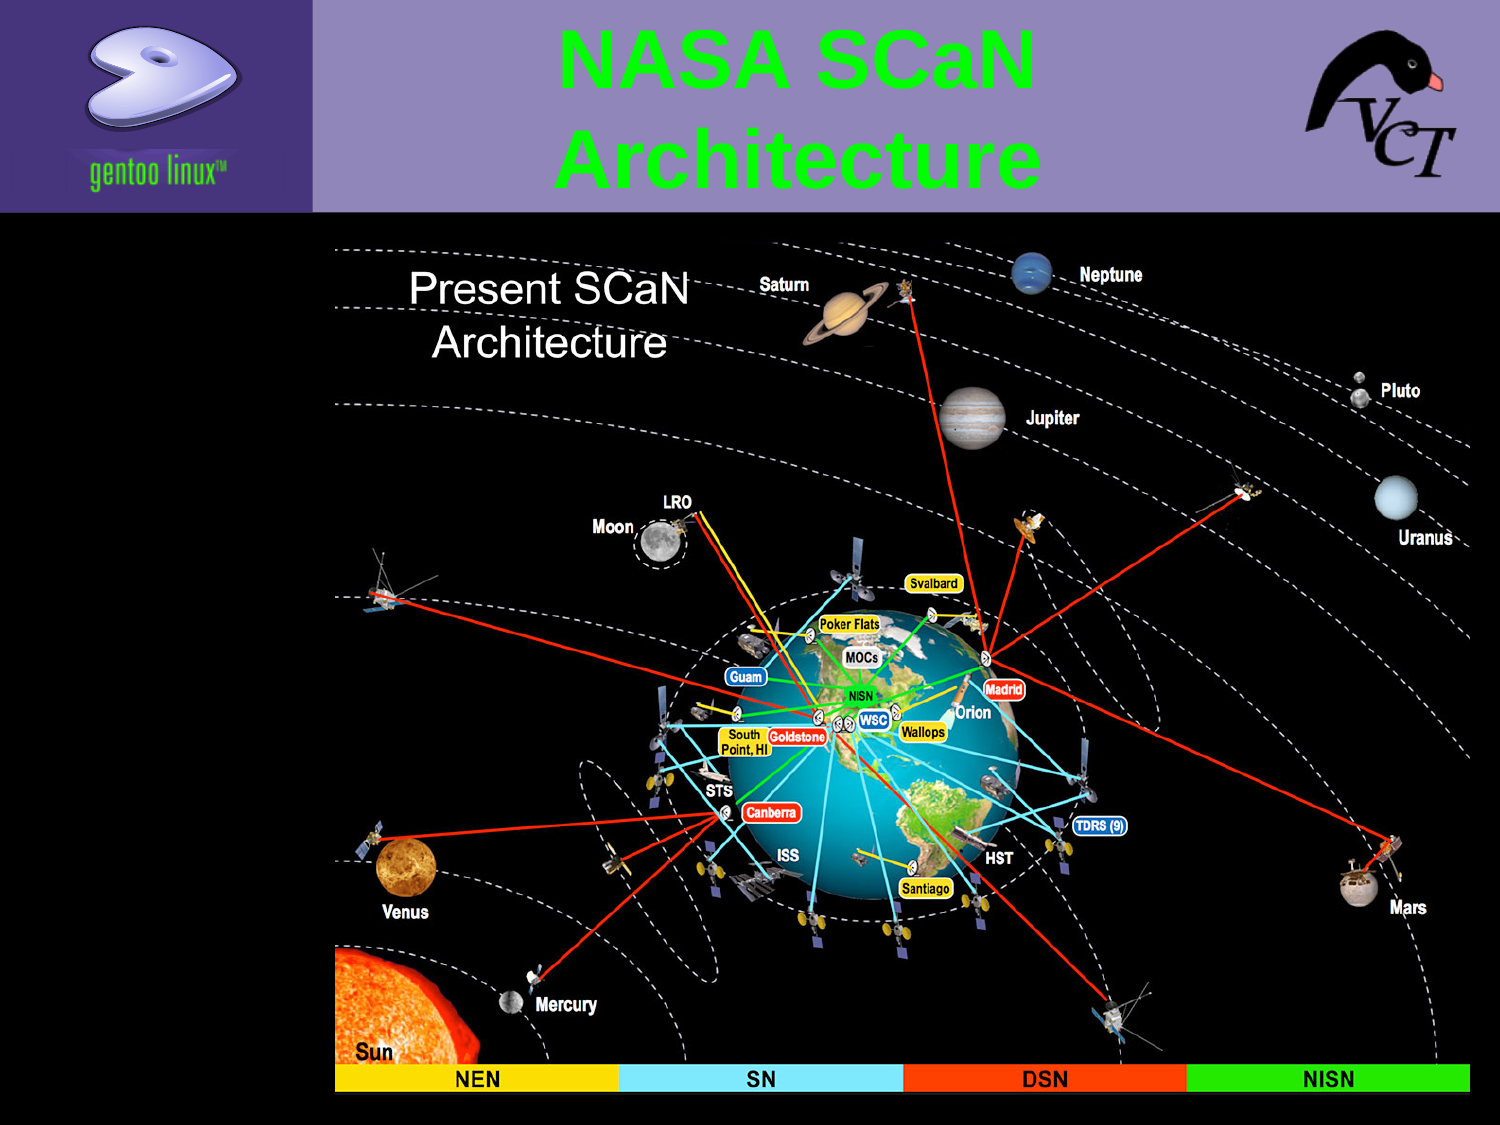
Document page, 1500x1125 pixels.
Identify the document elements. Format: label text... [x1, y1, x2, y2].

picture [0, 149, 300, 195]
title NASA SCaN Architecture [324, 6, 1271, 206]
picture [1292, 21, 1471, 189]
picture [335, 214, 1470, 1122]
